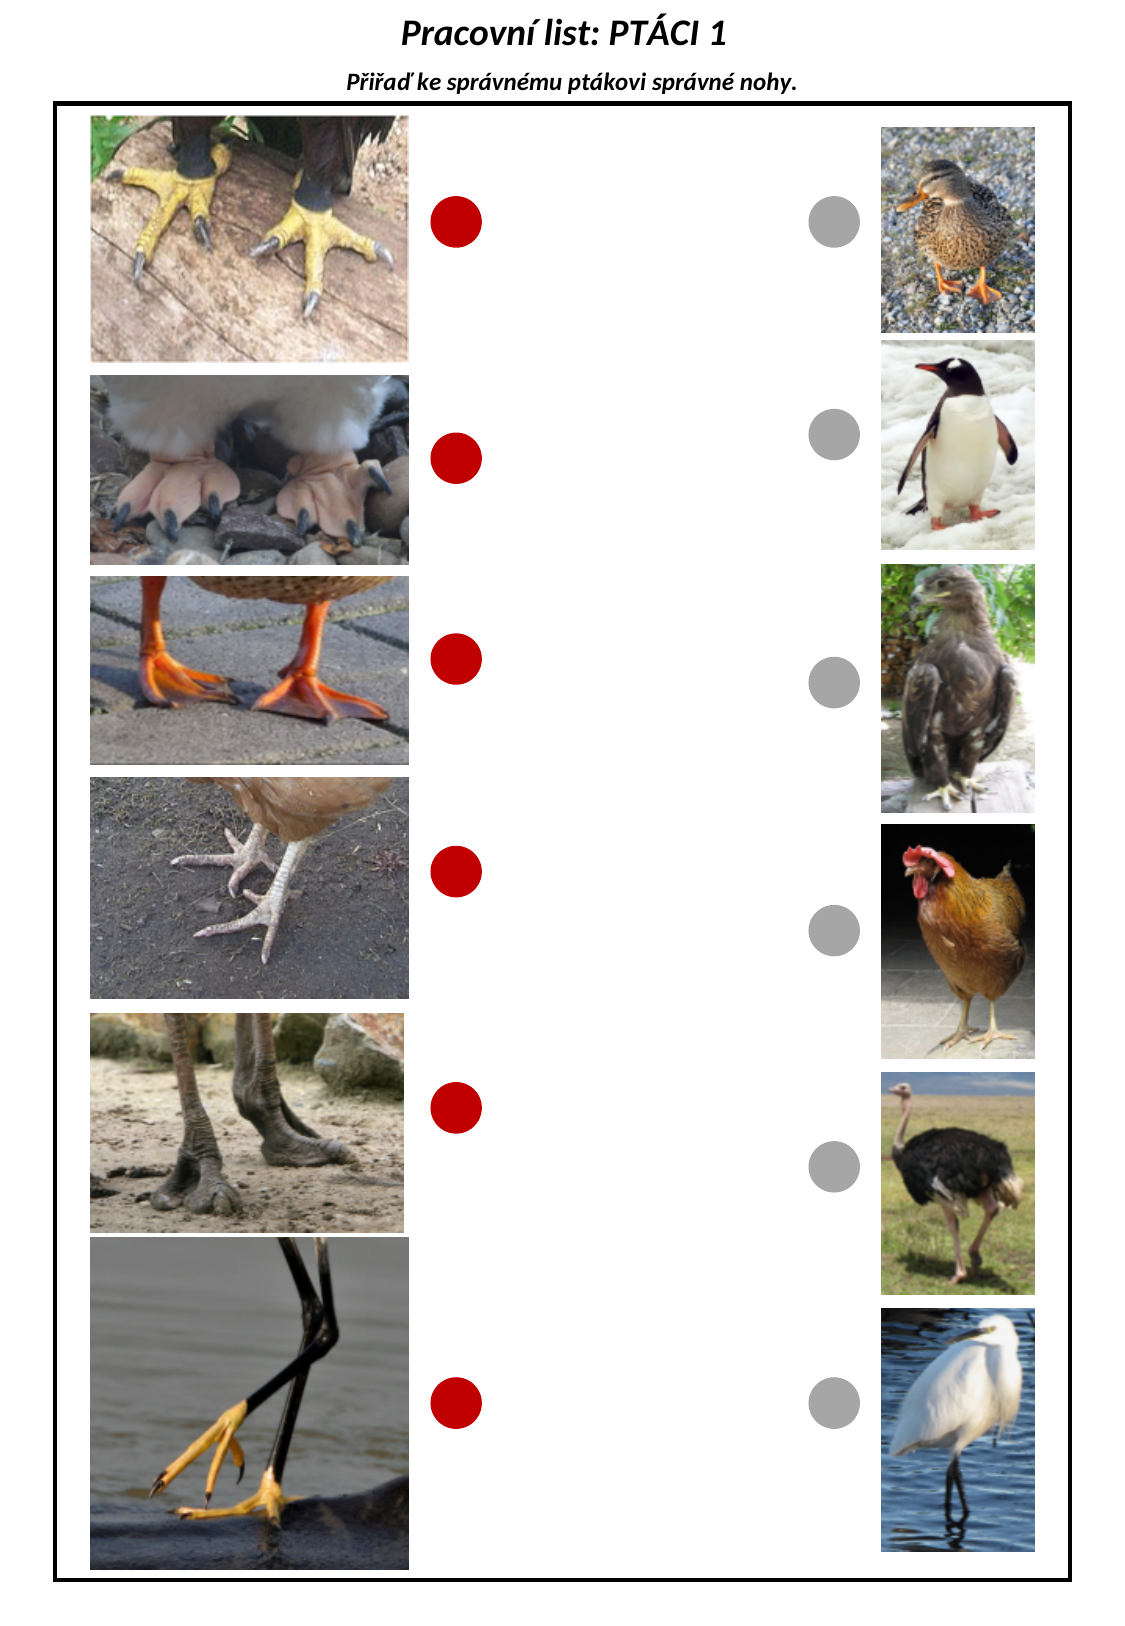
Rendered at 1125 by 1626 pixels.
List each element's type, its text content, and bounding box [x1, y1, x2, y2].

picture [90, 1237, 409, 1570]
picture [881, 127, 1035, 333]
picture [90, 1013, 404, 1233]
text_box [54, 106, 1071, 1581]
picture [90, 375, 409, 565]
picture [881, 1308, 1035, 1552]
picture [881, 824, 1035, 1059]
picture [881, 1072, 1035, 1295]
picture [90, 576, 409, 765]
picture [90, 115, 409, 363]
picture [881, 564, 1035, 814]
text_box Pracovní list: PTÁCI 1 Přiřaď ke správnému ptákovi správné nohy. [54, 0, 1083, 106]
picture [90, 777, 409, 999]
picture [881, 340, 1035, 550]
